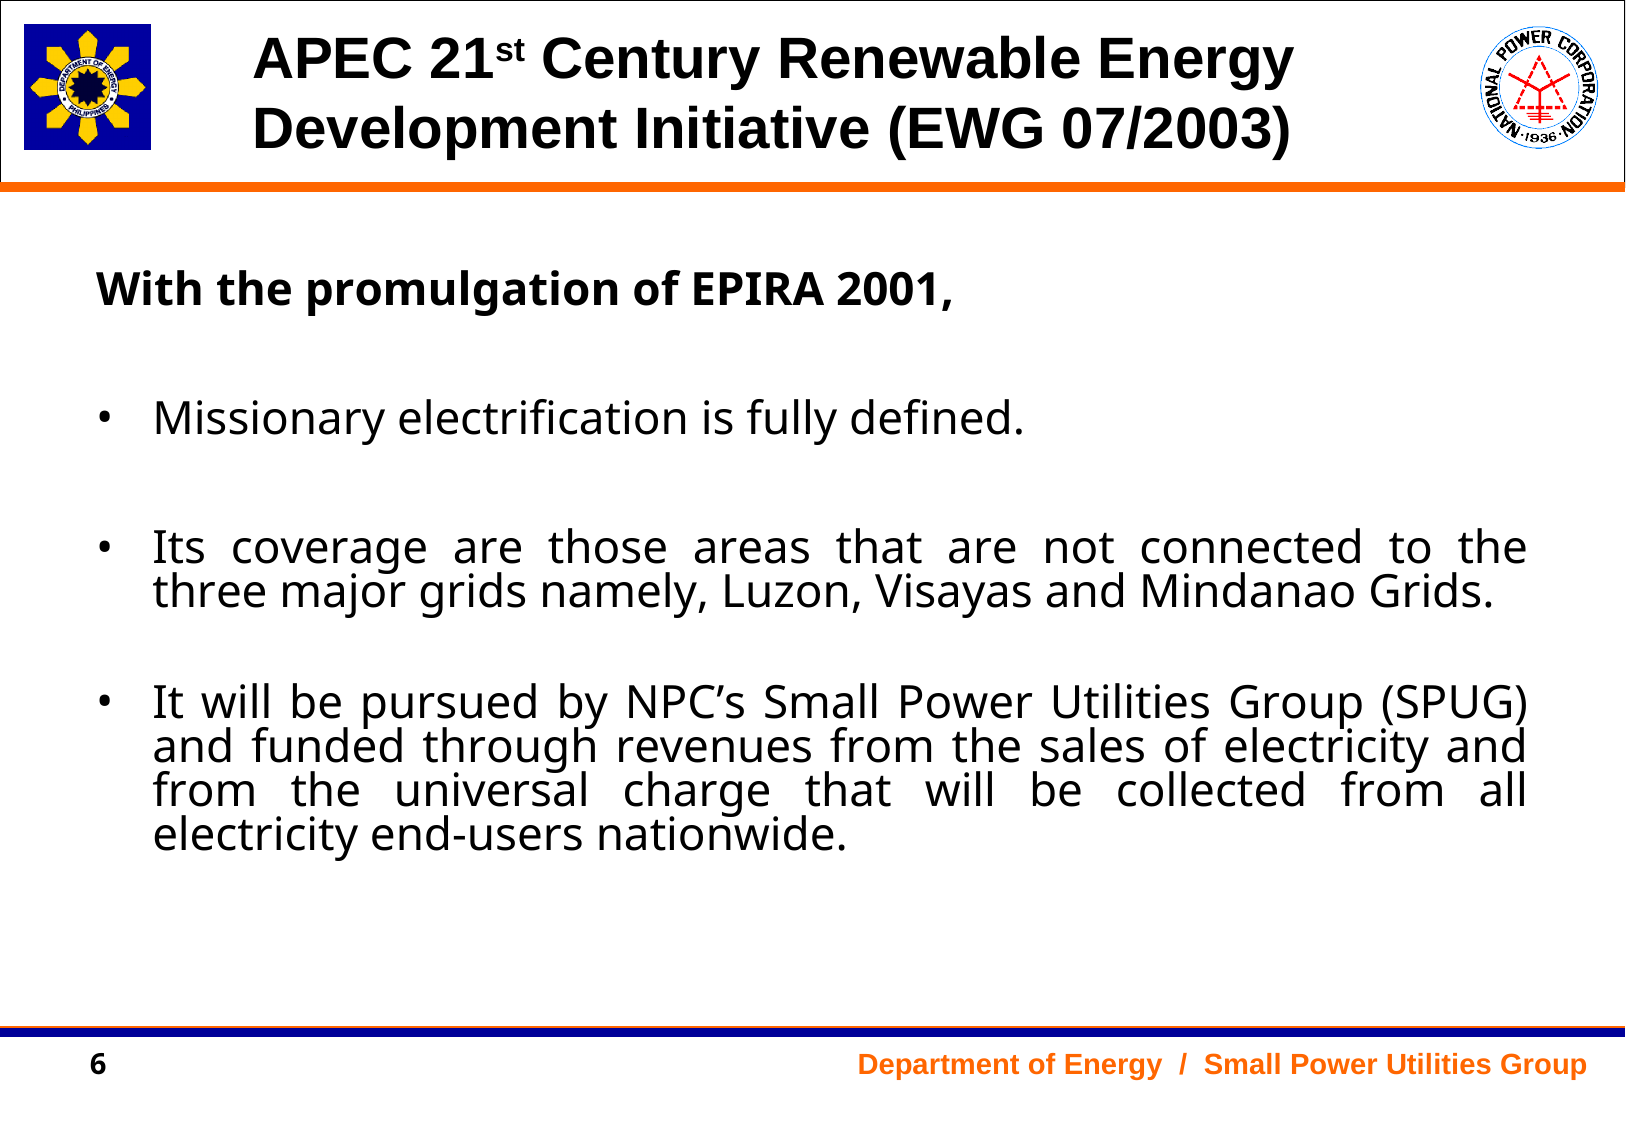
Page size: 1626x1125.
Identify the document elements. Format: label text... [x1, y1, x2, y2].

list With the promulgation of EPIRA 2001, Missionary electrification is fully defined. Its coverage are those areas that are not connected to the three major grids namely, Luzon, Visayas and Mindanao Grids. It will be pursued by NPC’s Small Power Utilities Group (SPUG) and funded through revenues from the sales of electricity and from the universal charge that will be collected from all electricity end-users nationwide. [81, 262, 1544, 1005]
picture [24, 24, 151, 150]
picture [1475, 24, 1600, 150]
